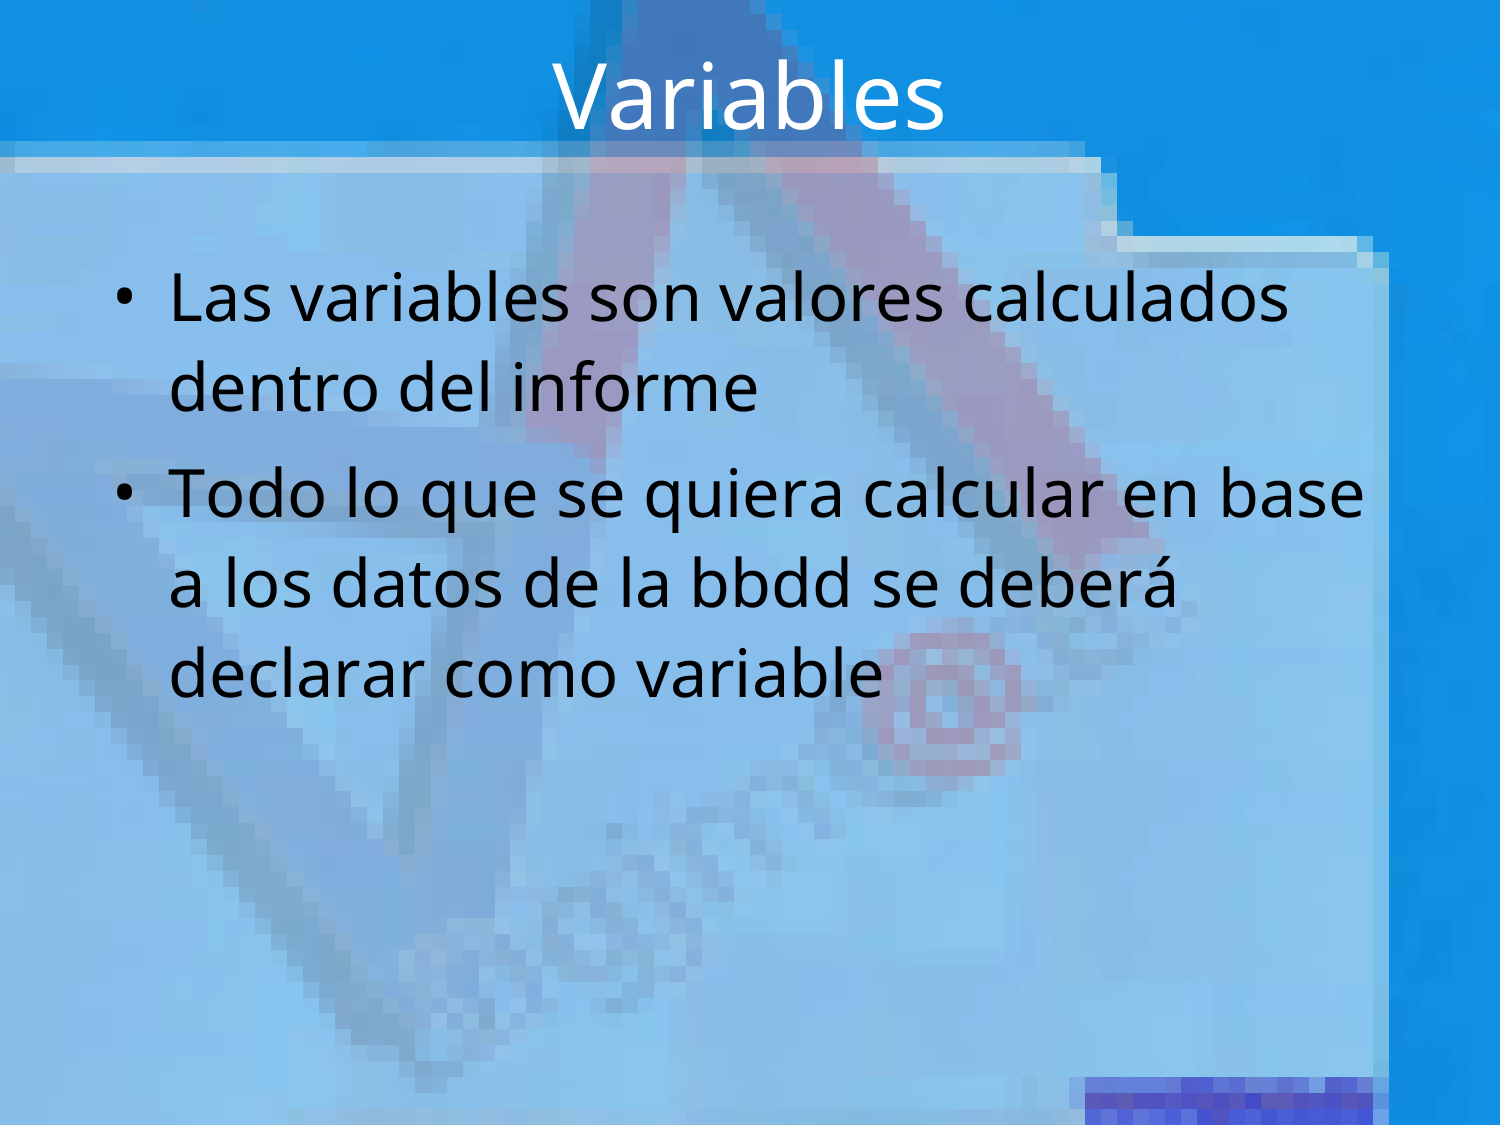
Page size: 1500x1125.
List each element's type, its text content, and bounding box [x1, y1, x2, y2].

picture [0, 0, 1500, 1125]
title Variables [112, 0, 1388, 214]
list Las variables son valores calculados dentro del informe Todo lo que se quiera calcular en base a los datos de la bbdd se deberá declarar como variable [112, 249, 1388, 1001]
